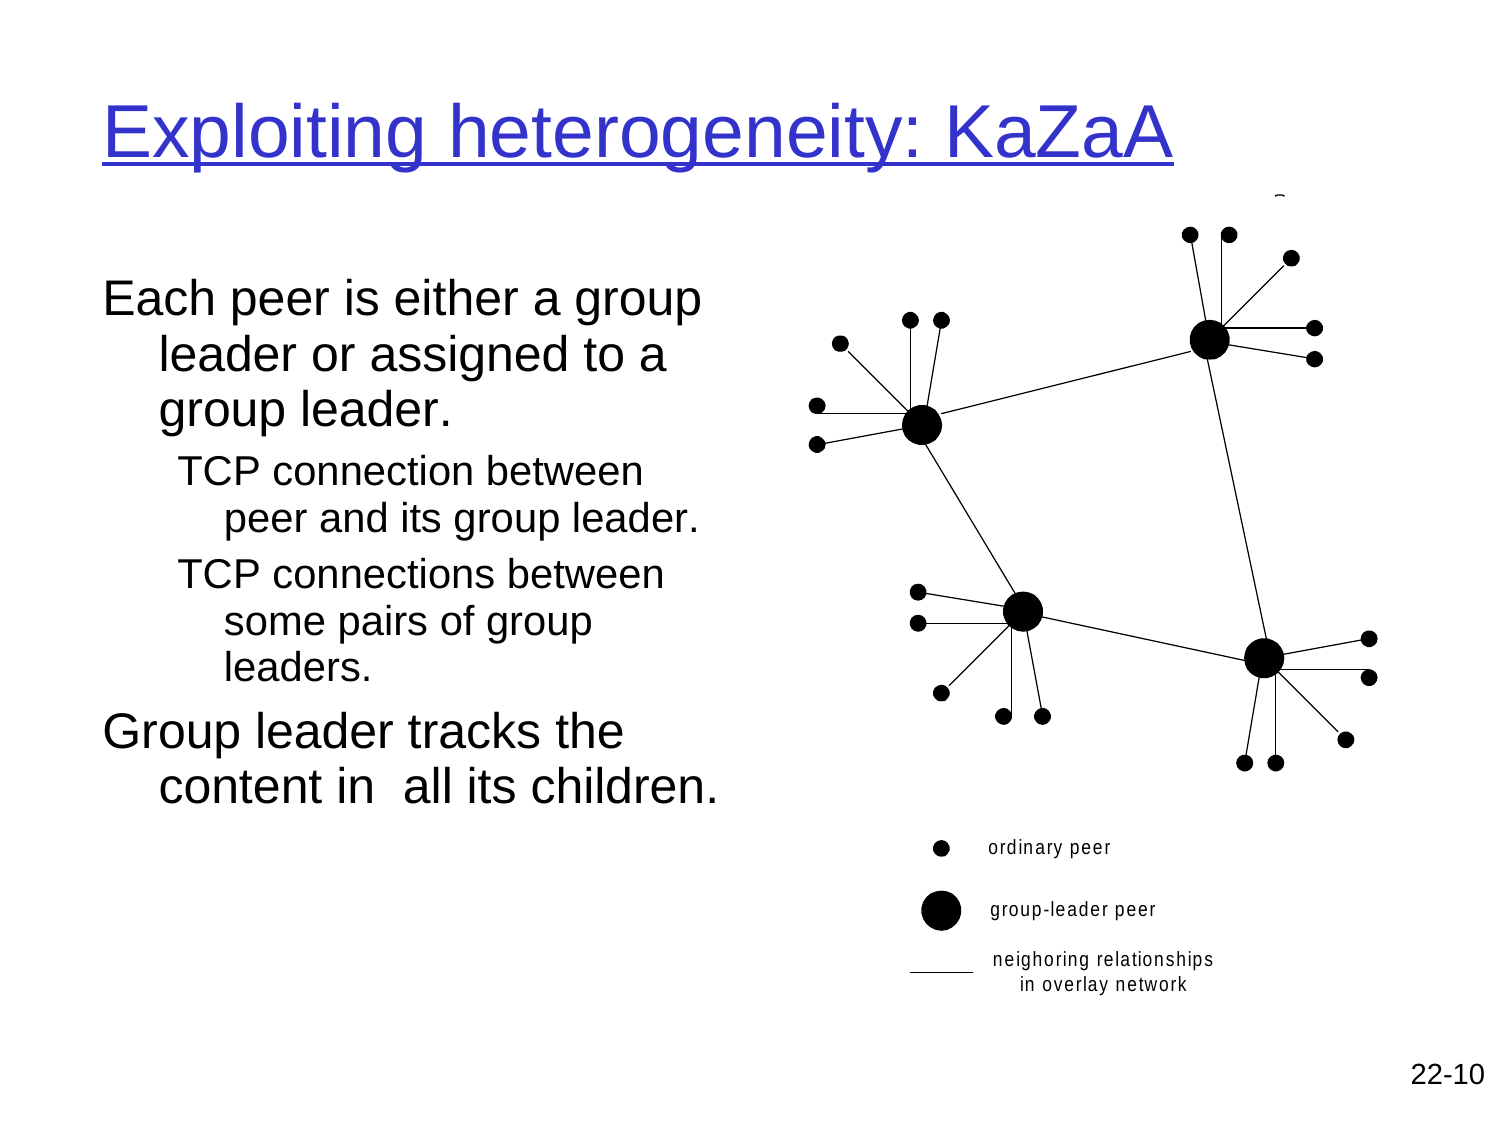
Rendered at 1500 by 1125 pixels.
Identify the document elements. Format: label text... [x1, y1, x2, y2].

list Each peer is either a group leader or assigned to a group leader. TCP connection between peer and its group leader. TCP connections between some pairs of group leaders. Group leader tracks the content in all its children. [87, 262, 745, 1026]
chart [806, 192, 1380, 999]
title Exploiting heterogeneity: KaZaA [87, 37, 1363, 225]
